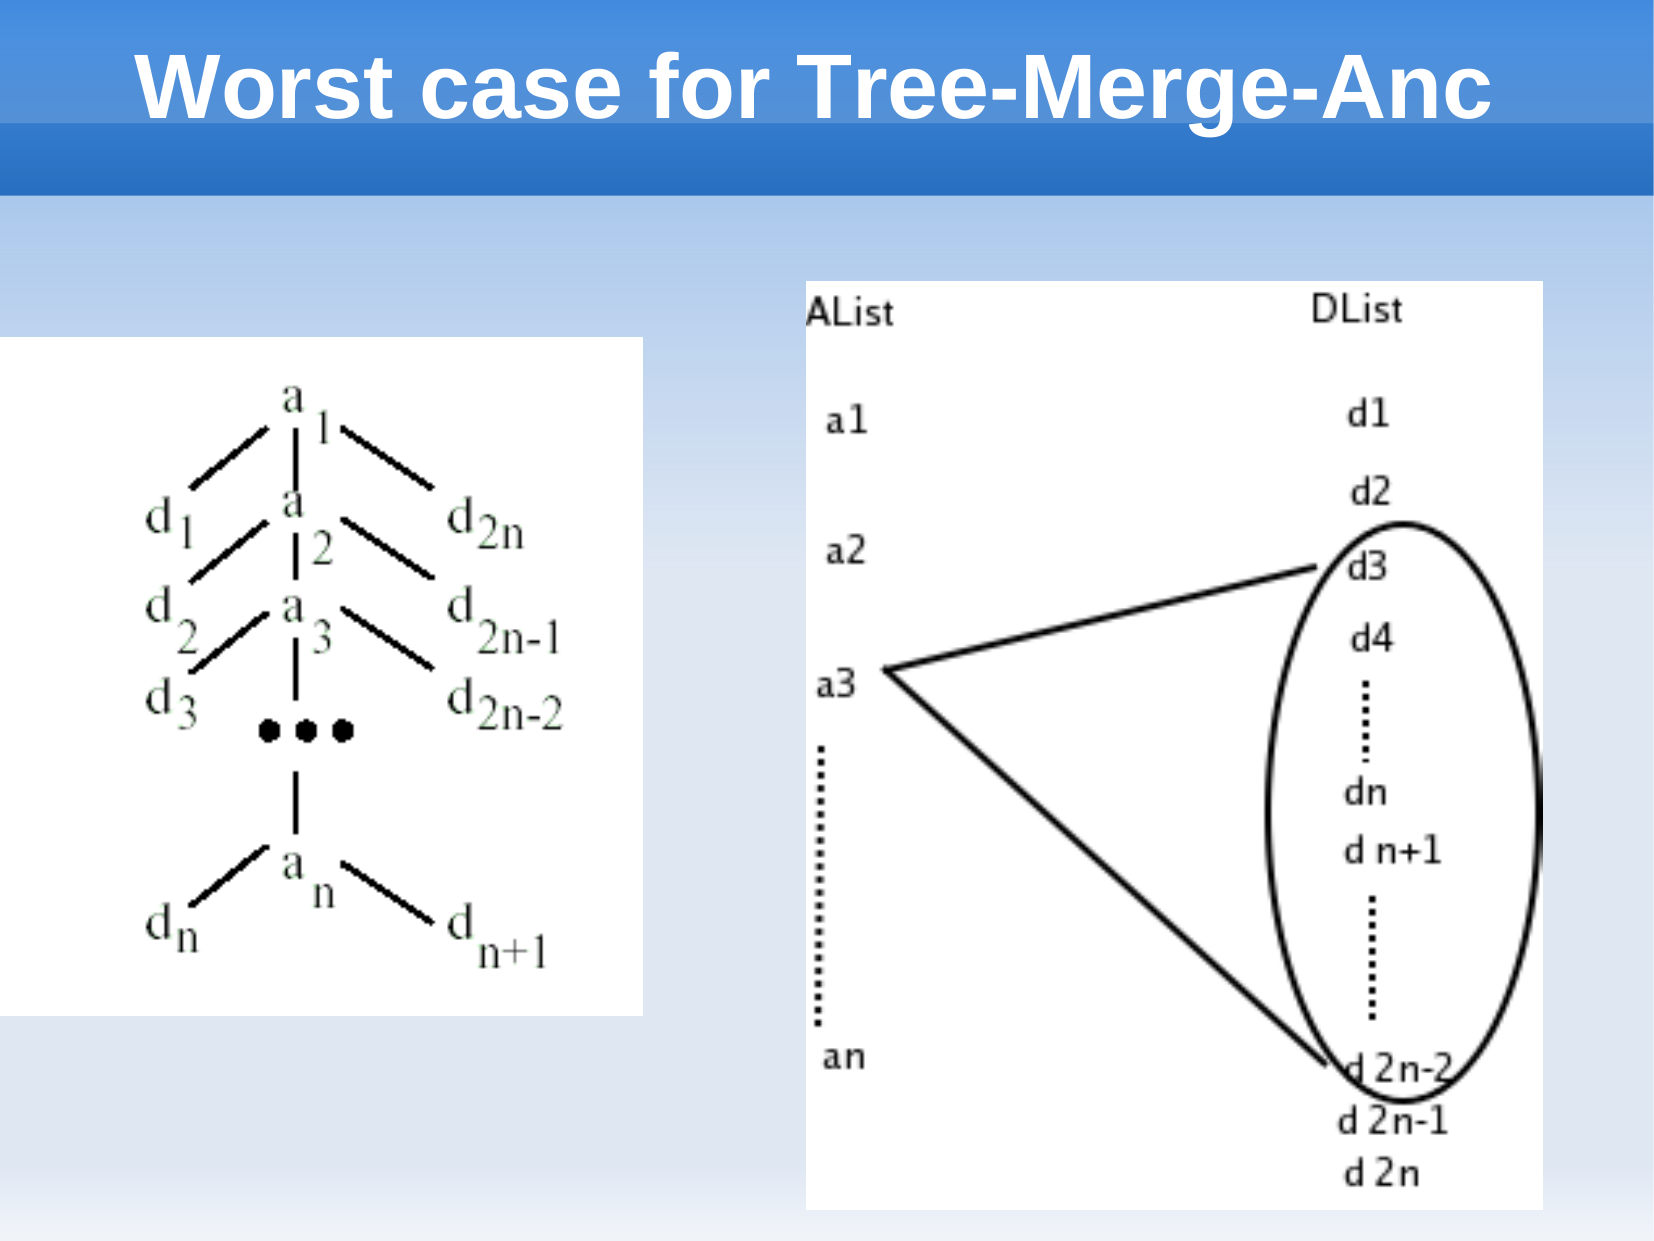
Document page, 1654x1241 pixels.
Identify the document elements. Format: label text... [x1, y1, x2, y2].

picture [0, 0, 1654, 1241]
title Worst case for Tree-Merge-Anc [112, 0, 1518, 226]
